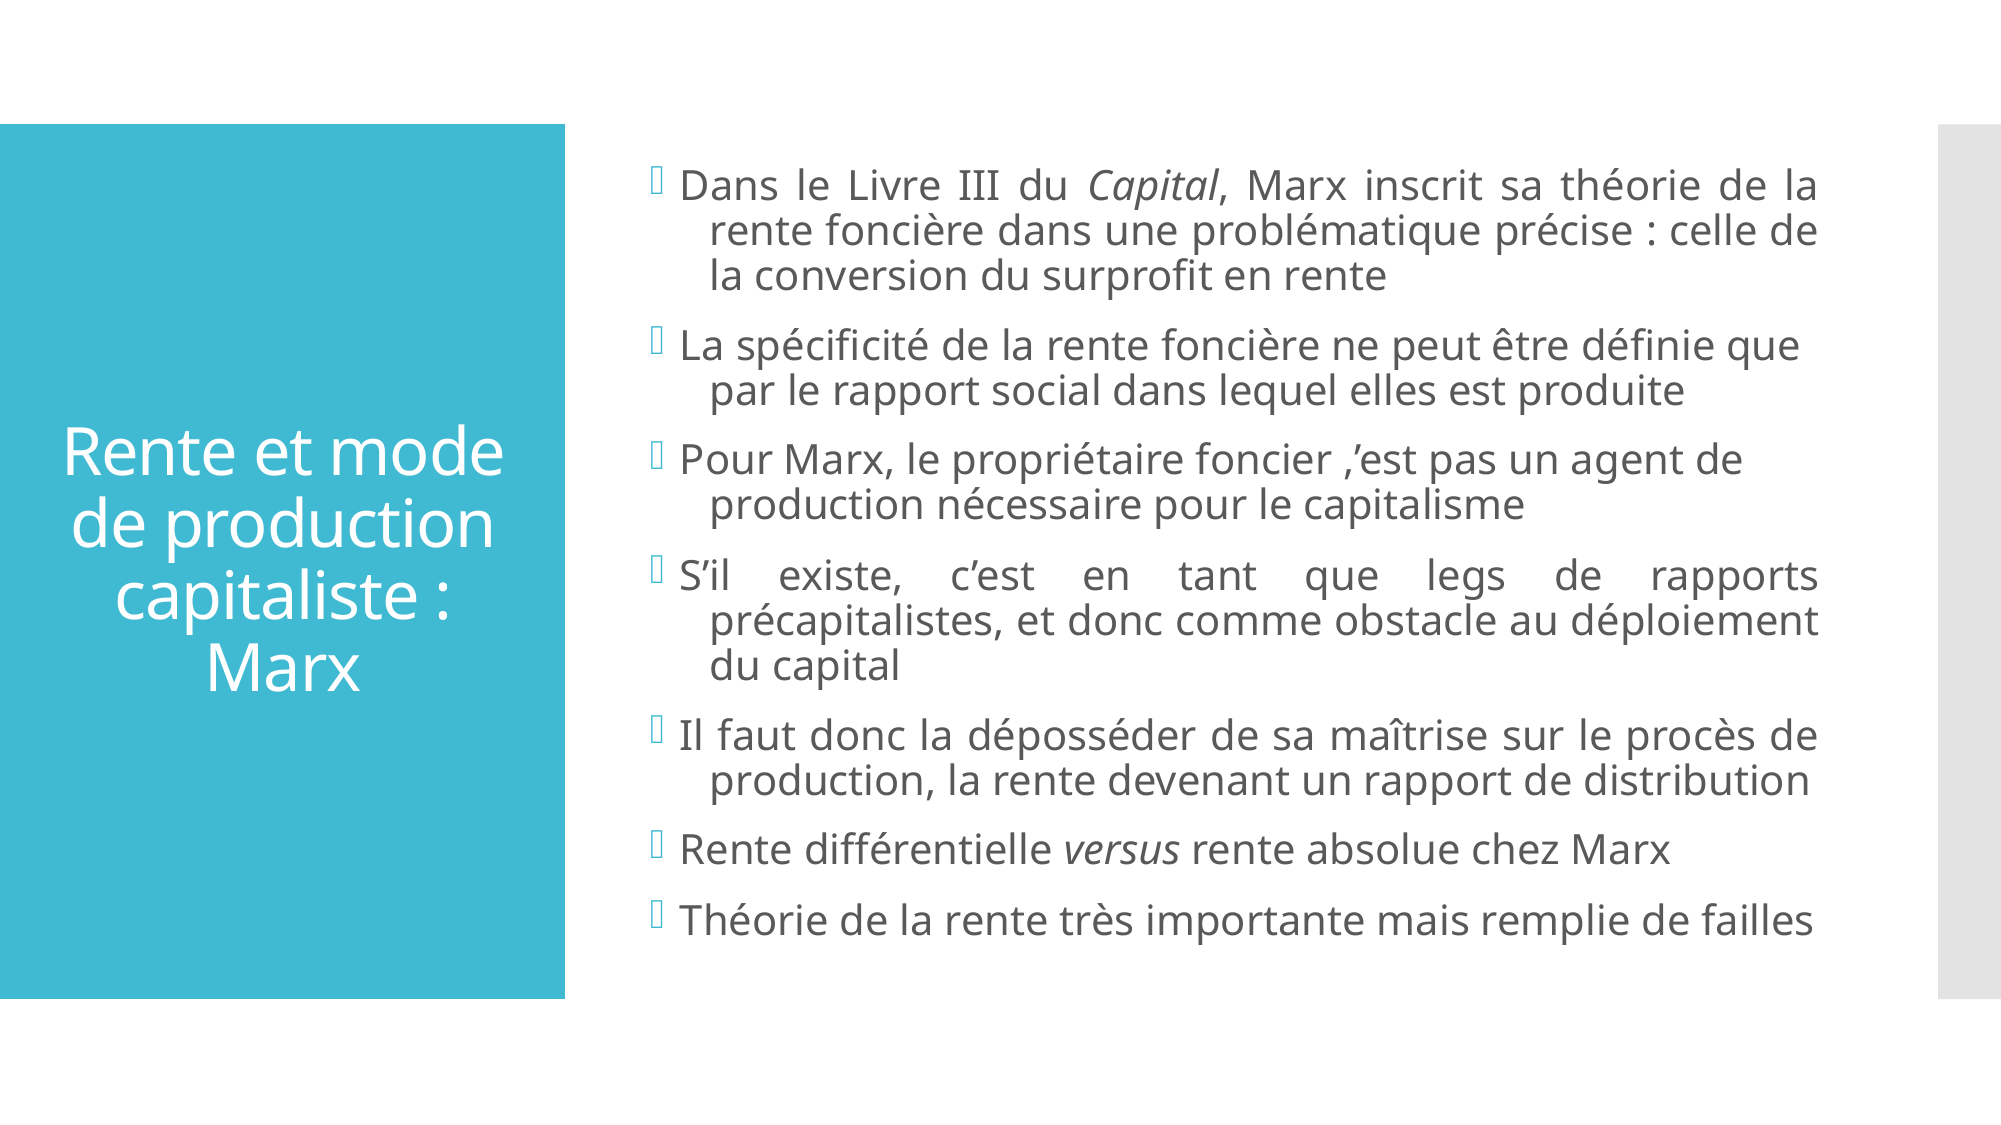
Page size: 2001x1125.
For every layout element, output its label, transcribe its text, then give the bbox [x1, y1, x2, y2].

title Rente et mode de production capitaliste : Marx [41, 184, 526, 940]
list Dans le Livre III du Capital, Marx inscrit sa théorie de la rente foncière dans une problématique précise : celle de la conversion du surprofit en rente La spécificité de la rente foncière ne peut être définie que par le rapport social dans lequel elles est produite Pour Marx, le propriétaire foncier ,’est pas un agent de production nécessaire pour le capitalisme S’il existe, c’est en tant que legs de rapports précapitalistes, et donc comme obstacle au déploiement du capital Il faut donc la déposséder de sa maîtrise sur le procès de production, la rente devenant un rapport de distribution Rente différentielle versus rente absolue chez Marx Théorie de la rente très importante mais remplie de failles [634, 126, 1835, 982]
